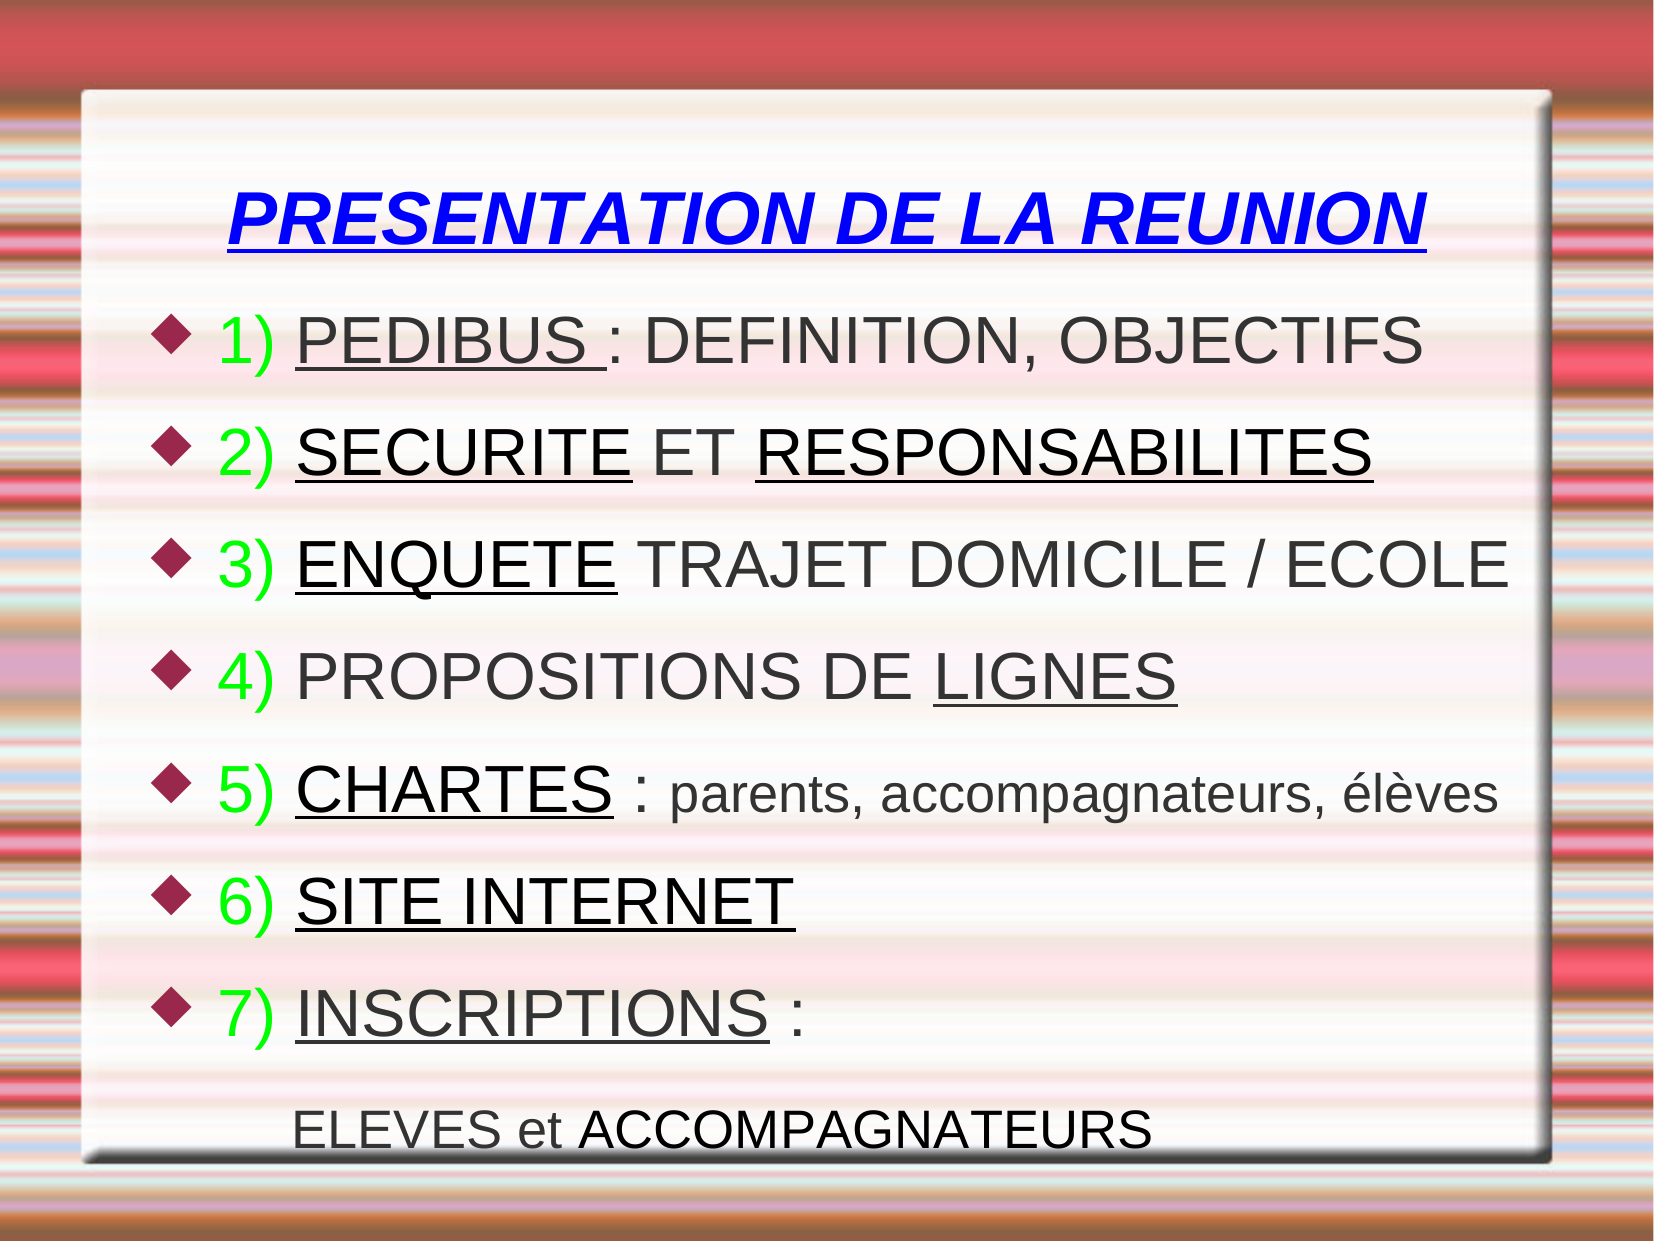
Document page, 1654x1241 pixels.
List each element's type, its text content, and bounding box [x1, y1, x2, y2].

picture [0, 0, 1654, 1241]
title PRESENTATION DE LA REUNION [121, 114, 1534, 322]
list 1) PEDIBUS : DEFINITION, OBJECTIFS 2) SECURITE ET RESPONSABILITES 3) ENQUETE TRAJET DOMICILE / ECOLE 4) PROPOSITIONS DE LIGNES 5) CHARTES : parents, accompagnateurs, élèves 6) SITE INTERNET 7) INSCRIPTIONS : ELEVES et ACCOMPAGNATEURS [134, 265, 1516, 1126]
